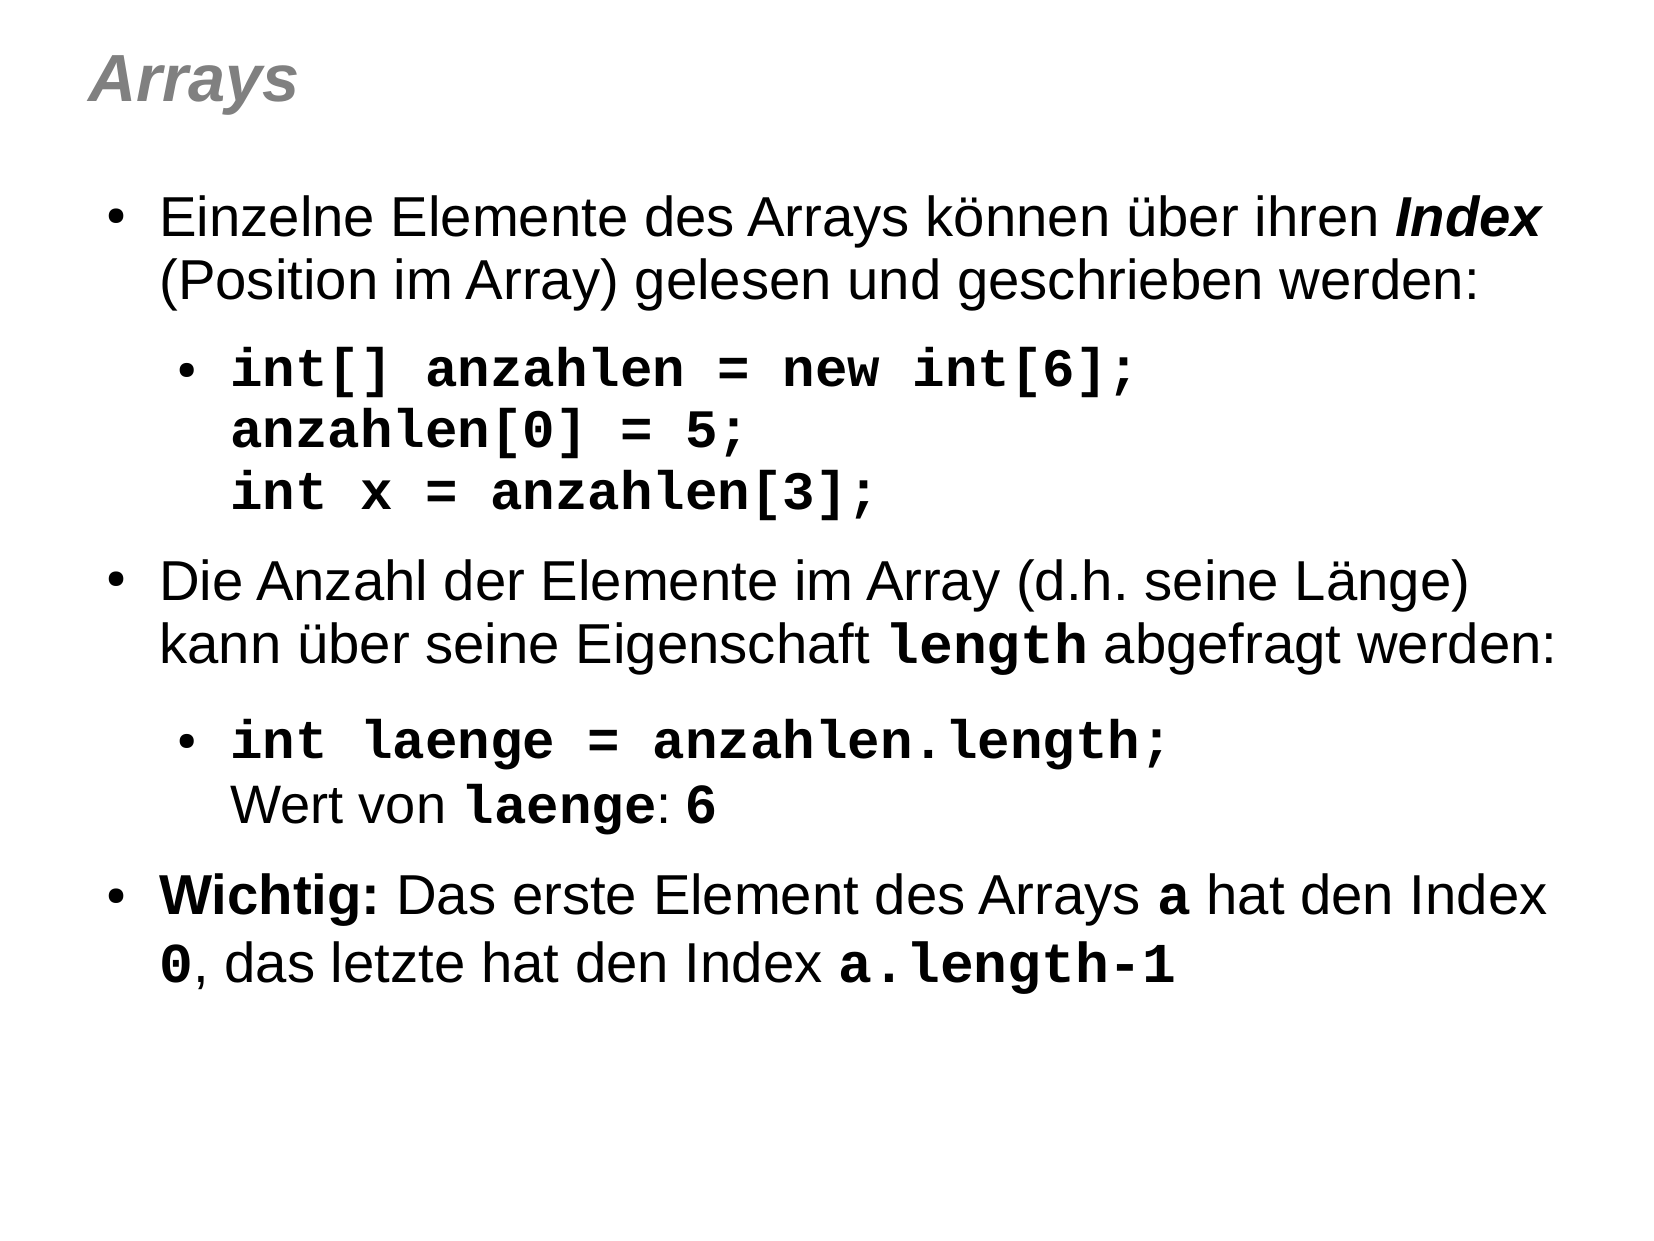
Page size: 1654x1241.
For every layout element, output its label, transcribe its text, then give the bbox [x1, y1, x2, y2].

list Einzelne Elemente des Arrays können über ihren Index (Position im Array) gelesen und geschrieben werden: int[] anzahlen = new int[6]; anzahlen[0] = 5; int x = anzahlen[3]; Die Anzahl der Elemente im Array (d.h. seine Länge) kann über seine Eigenschaft length abgefragt werden: int laenge = anzahlen.length; Wert von laenge: 6 Wichtig: Das erste Element des Arrays a hat den Index 0, das letzte hat den Index a.length-1 [88, 185, 1577, 1063]
title Arrays [88, 38, 1577, 119]
